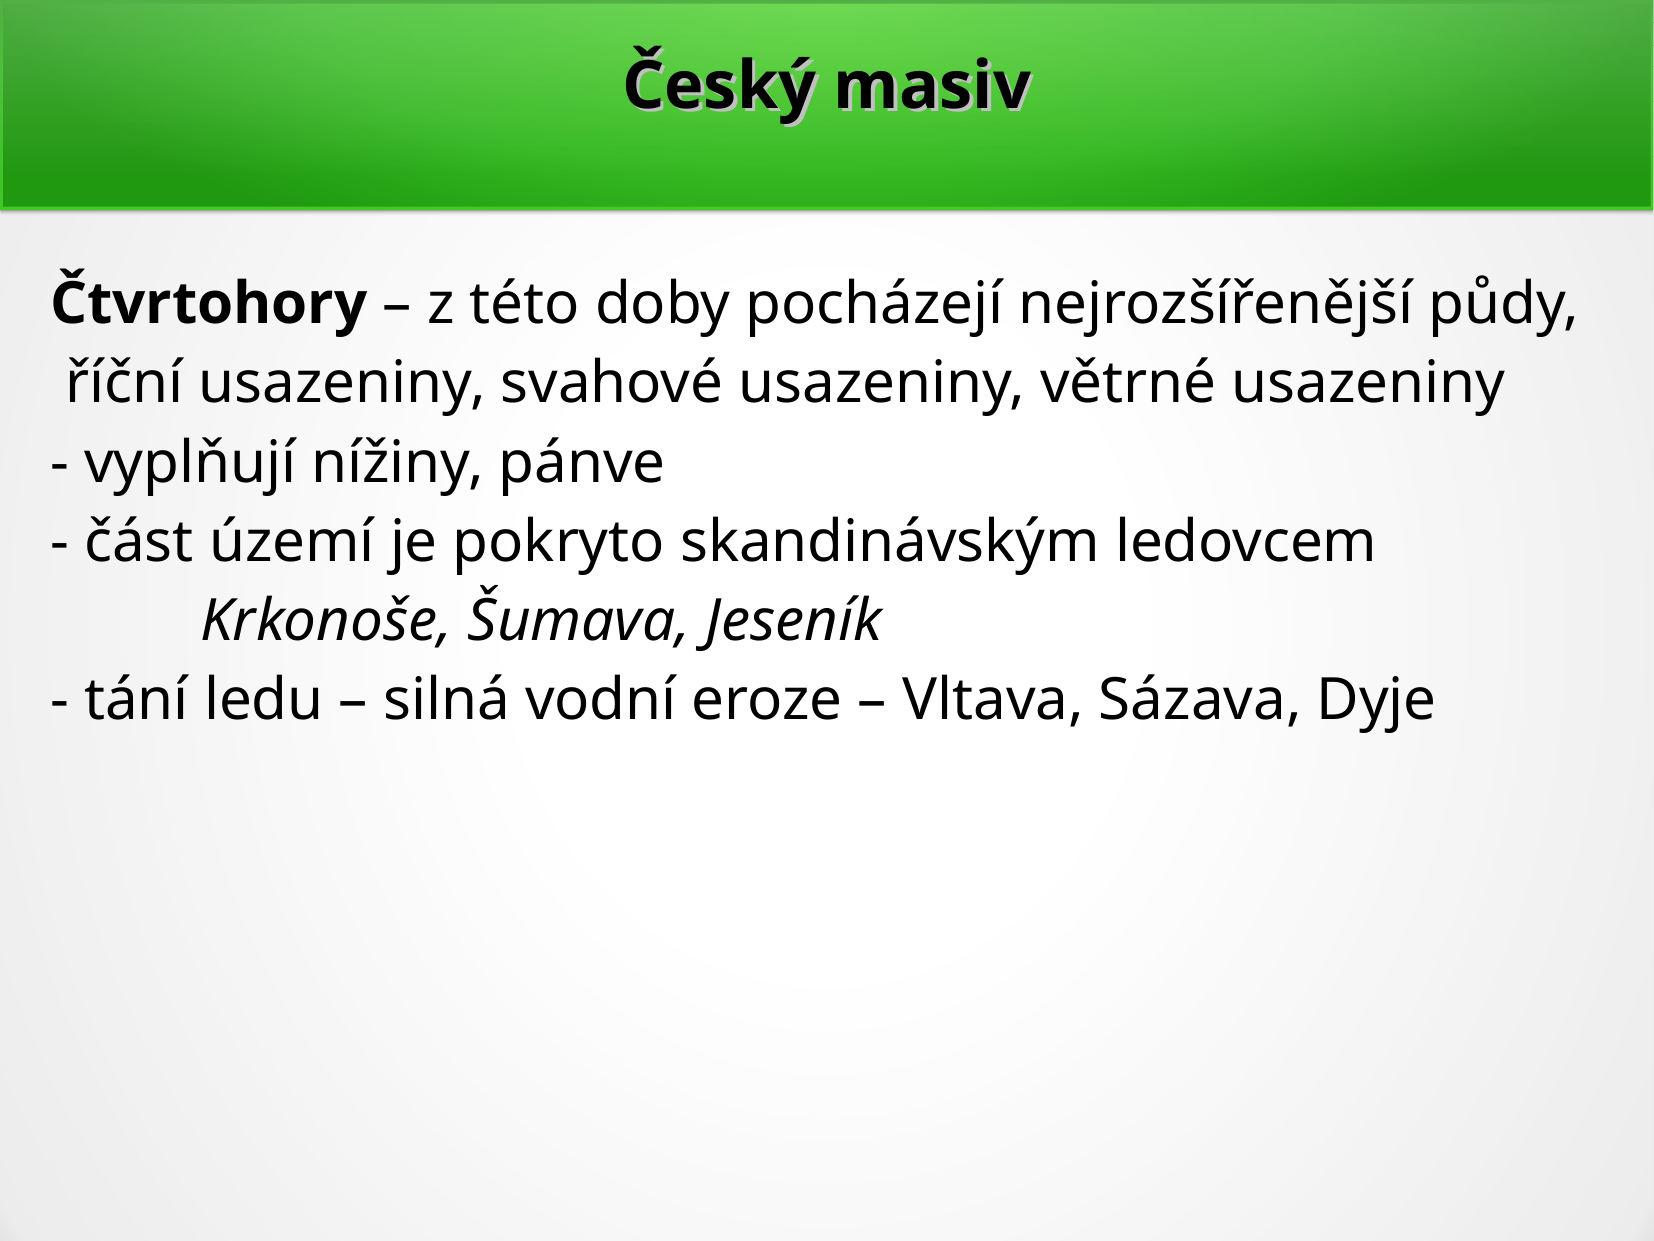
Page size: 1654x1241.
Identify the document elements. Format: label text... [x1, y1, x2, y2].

text_box Český masiv [29, 29, 1625, 138]
text_box Čtvrtohory – z této doby pocházejí nejrozšířenější půdy, říční usazeniny, svahové usazeniny, větrné usazeniny - vyplňují nížiny, pánve - část území je pokryto skandinávským ledovcem Krkonoše, Šumava, Jeseník - tání ledu – silná vodní eroze – Vltava, Sázava, Dyje [35, 253, 1630, 759]
